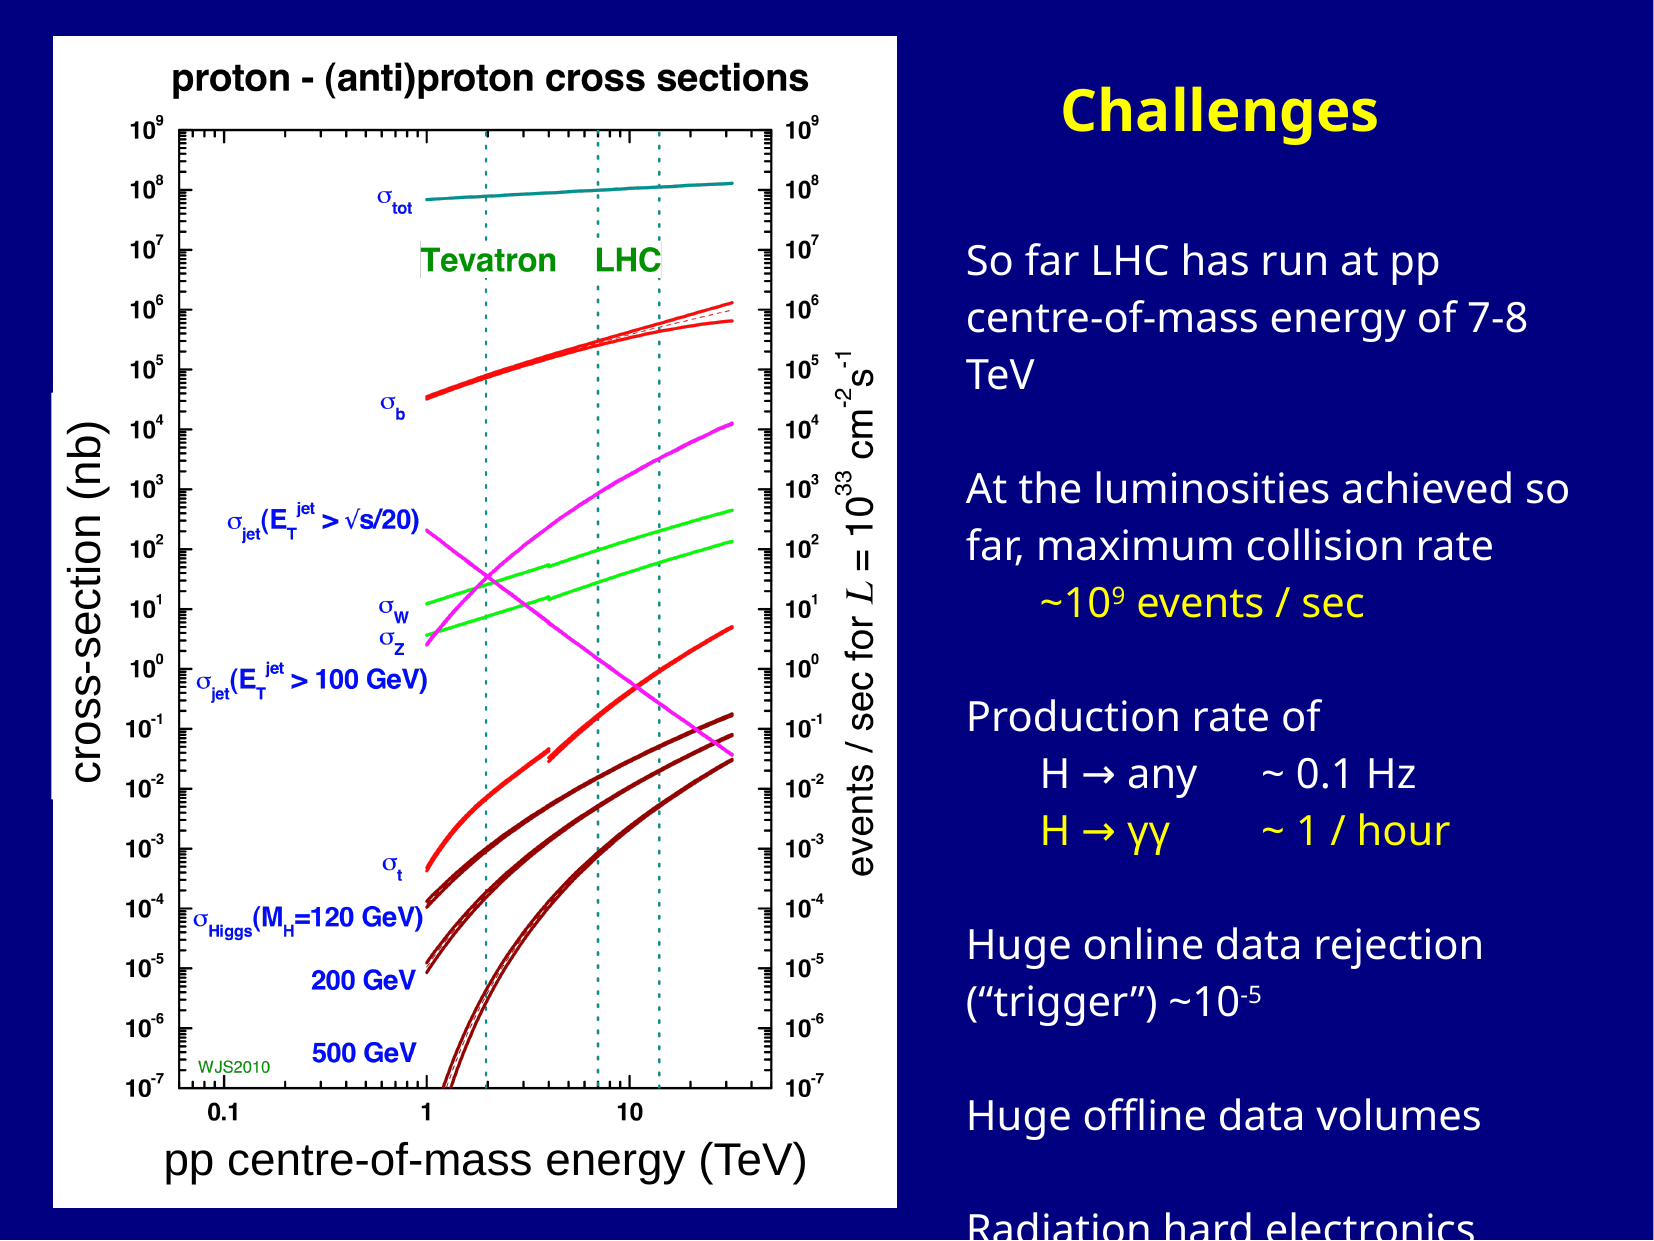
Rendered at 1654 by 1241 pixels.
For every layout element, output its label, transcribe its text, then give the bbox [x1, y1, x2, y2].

text_box Challenges [1045, 65, 1395, 152]
text_box So far LHC has run at pp centre-of-mass energy of 7-8 TeV At the luminosities achieved so far, maximum collision rate ~109 events / sec Production rate of H → any ~ 0.1 Hz H → γγ ~ 1 / hour Huge online data rejection (“trigger”) ~10-5 Huge offline data volumes Radiation hard electronics [951, 223, 1599, 1070]
text_box pp centre-of-mass energy (TeV) [148, 1126, 836, 1193]
text_box cross-section (nb) [51, 392, 118, 800]
picture [52, 36, 898, 1208]
